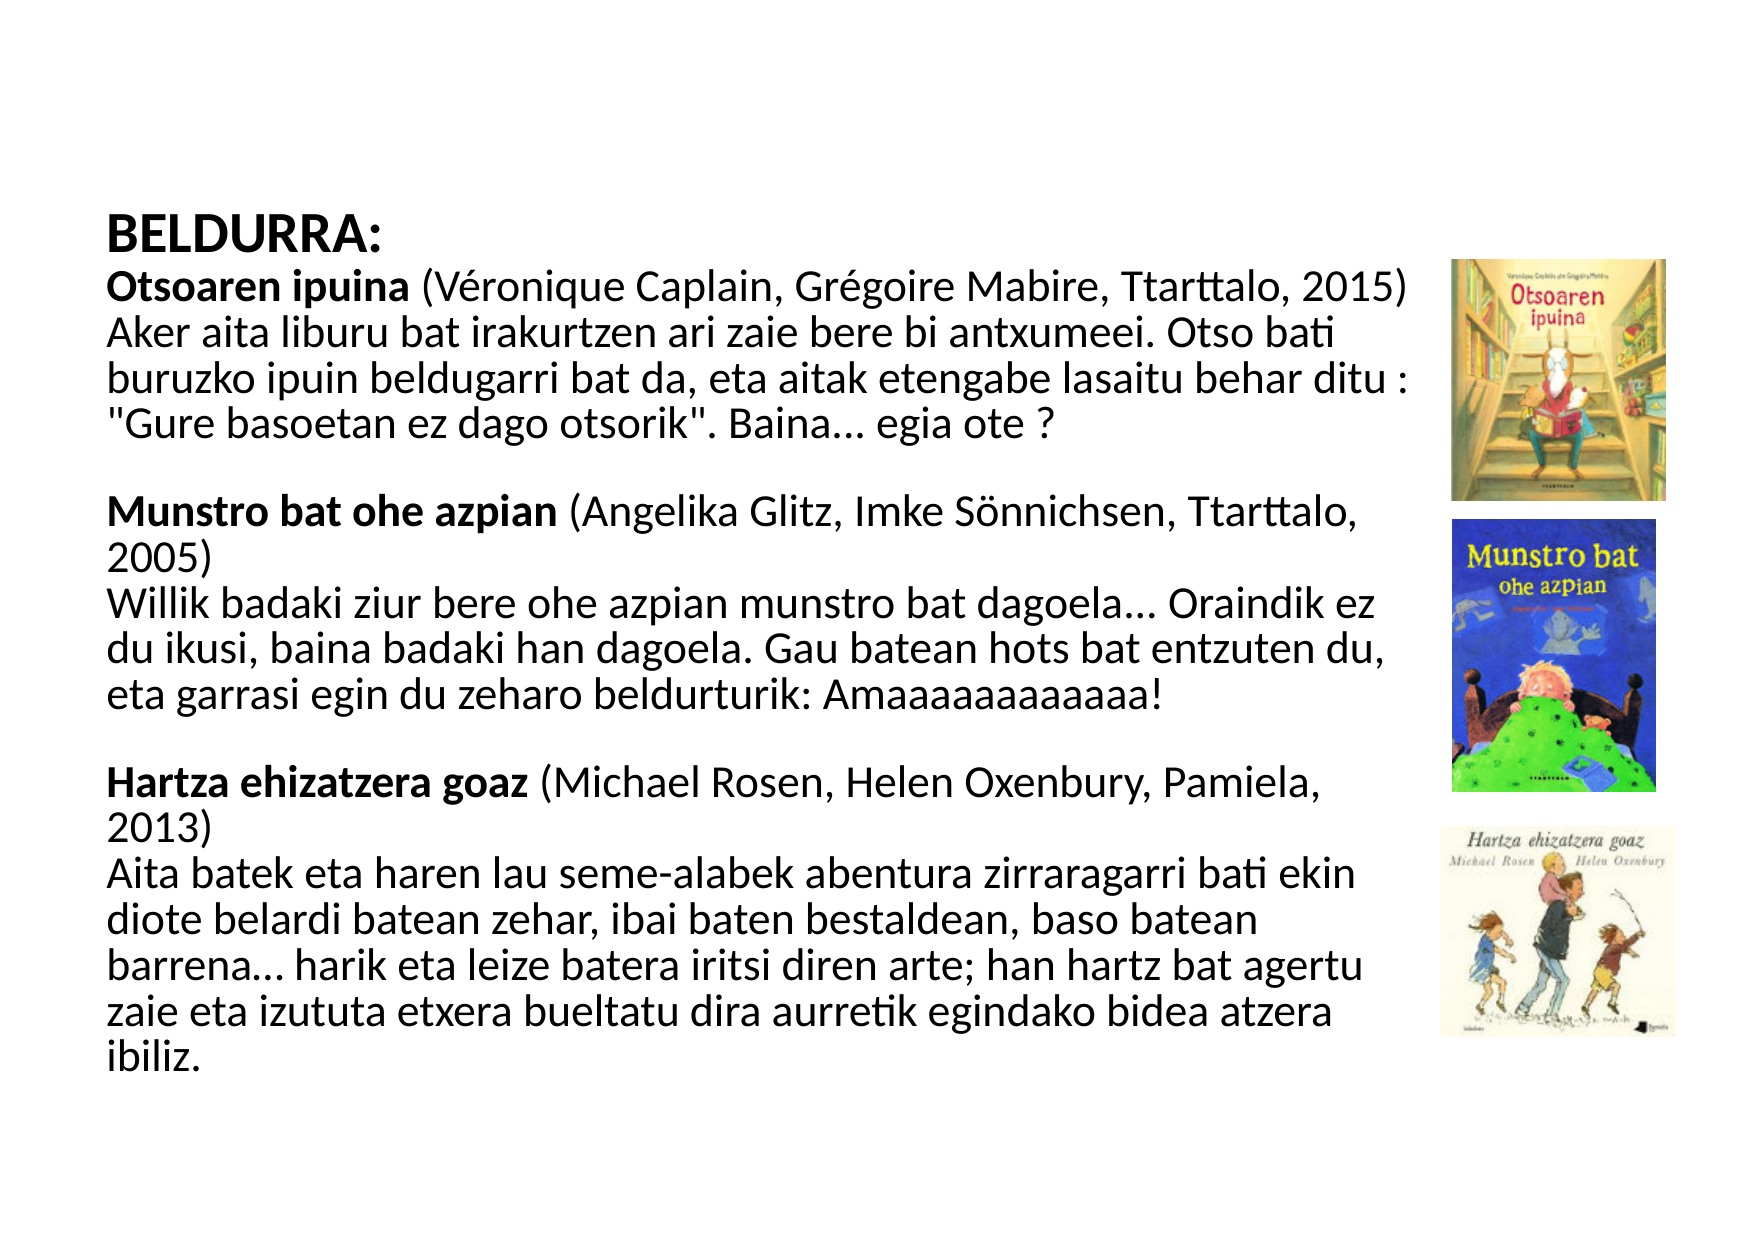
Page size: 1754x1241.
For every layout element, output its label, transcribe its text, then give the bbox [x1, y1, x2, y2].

picture [1451, 259, 1666, 501]
text_box BELDURRA: Otsoaren ipuina (Véronique Caplain, Grégoire Mabire, Ttarttalo, 2015) Aker aita liburu bat irakurtzen ari zaie bere bi antxumeei. Otso bati buruzko ipuin beldugarri bat da, eta aitak etengabe lasaitu behar ditu : "Gure basoetan ez dago otsorik". Baina... egia ote ? Munstro bat ohe azpian (Angelika Glitz, Imke Sönnichsen, Ttarttalo, 2005) Willik badaki ziur bere ohe azpian munstro bat dagoela... Oraindik ez du ikusi, baina badaki han dagoela. Gau batean hots bat entzuten du, eta garrasi egin du zeharo beldurturik: Amaaaaaaaaaaaa! Hartza ehizatzera goaz (Michael Rosen, Helen Oxenbury, Pamiela, 2013) Aita batek eta haren lau seme-alabek abentura zirraragarri bati ekin diote belardi batean zehar, ibai baten bestaldean, baso batean barrena… harik eta leize batera iritsi diren arte; han hartz bat agertu zaie eta izututa etxera bueltatu dira aurretik egindako bidea atzera ibiliz. [91, 201, 1441, 1140]
picture [1452, 519, 1656, 792]
picture [1440, 826, 1676, 1037]
